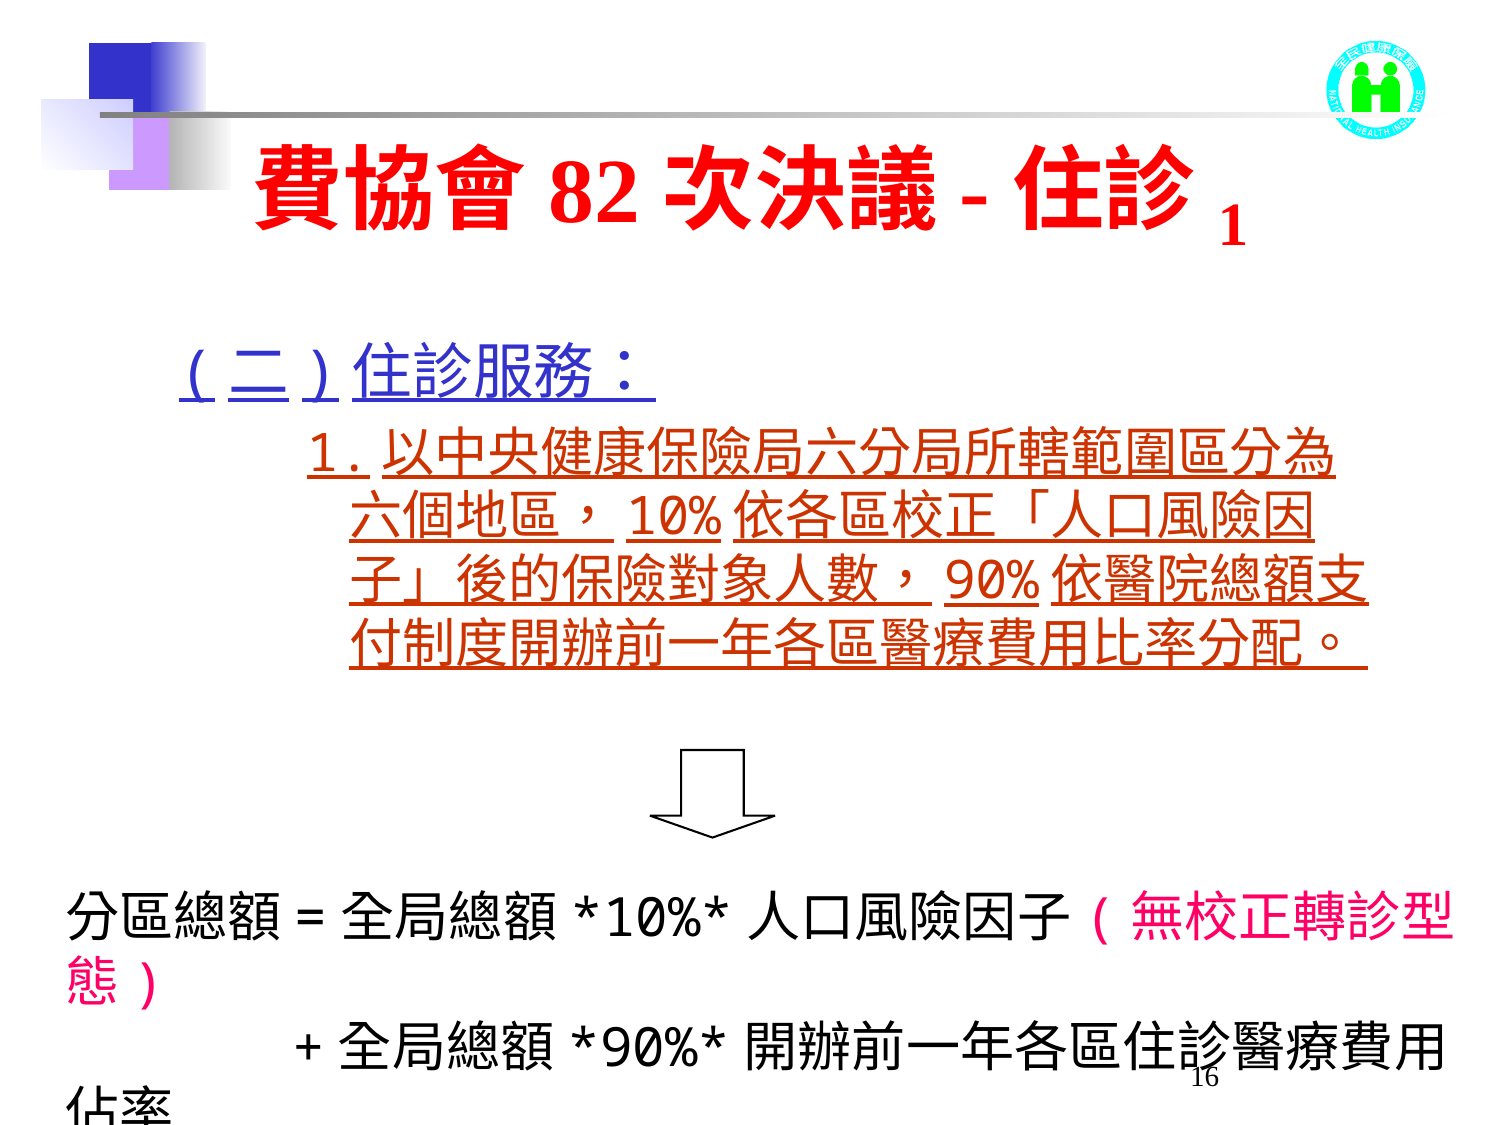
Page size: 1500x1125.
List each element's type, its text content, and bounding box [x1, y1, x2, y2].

text_box [1175, 1050, 1488, 1125]
text_box [1353, 1050, 1380, 1054]
title 費協會82次決議-住診1 [112, 99, 1388, 288]
text_box [1353, 1056, 1380, 1060]
text_box 分區總額=全局總額*10%*人口風險因子(無校正轉診型態) +全局總額*90%*開辦前一年各區住診醫療費用佔率 [50, 875, 1476, 1021]
list (二)住診服務： 1.以中央健康保險局六分局所轄範圍區分為六個地區，10%依各區校正「人口風險因子」後的保險對象人數，90%依醫院總額支付制度開辦前一年各區醫療費用比率分配。 [112, 324, 1388, 738]
text_box [1243, 1054, 1274, 1066]
